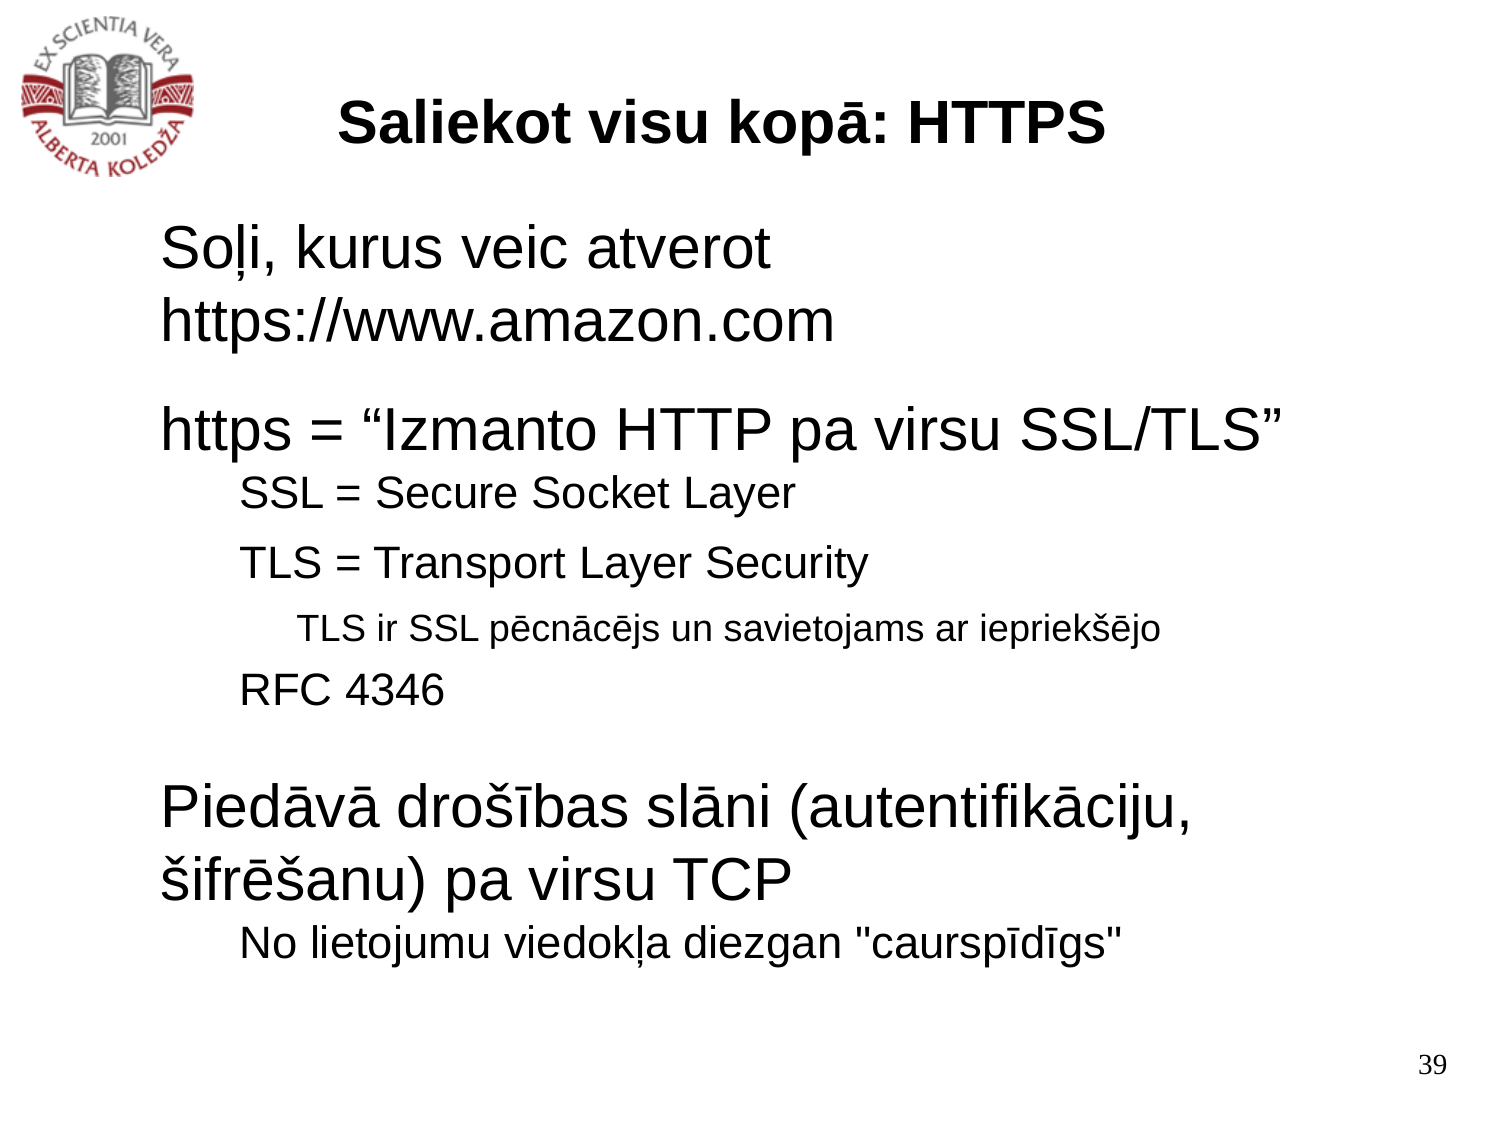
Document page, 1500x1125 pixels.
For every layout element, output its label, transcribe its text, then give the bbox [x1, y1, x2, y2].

text_box <skaitlis> [1312, 1037, 1463, 1101]
list Soļi, kurus veic atverot https://www.amazon.com https = “Izmanto HTTP pa virsu SSL/TLS” SSL = Secure Socket Layer TLS = Transport Layer Security TLS ir SSL pēcnācējs un savietojams ar iepriekšējo RFC 4346 Piedāvā drošības slāni (autentifikāciju, šifrēšanu) pa virsu TCP No lietojumu viedokļa diezgan "caurspīdīgs" [74, 200, 1463, 1101]
picture [21, 16, 194, 177]
title Saliekot visu kopā: HTTPS [50, 62, 1374, 175]
